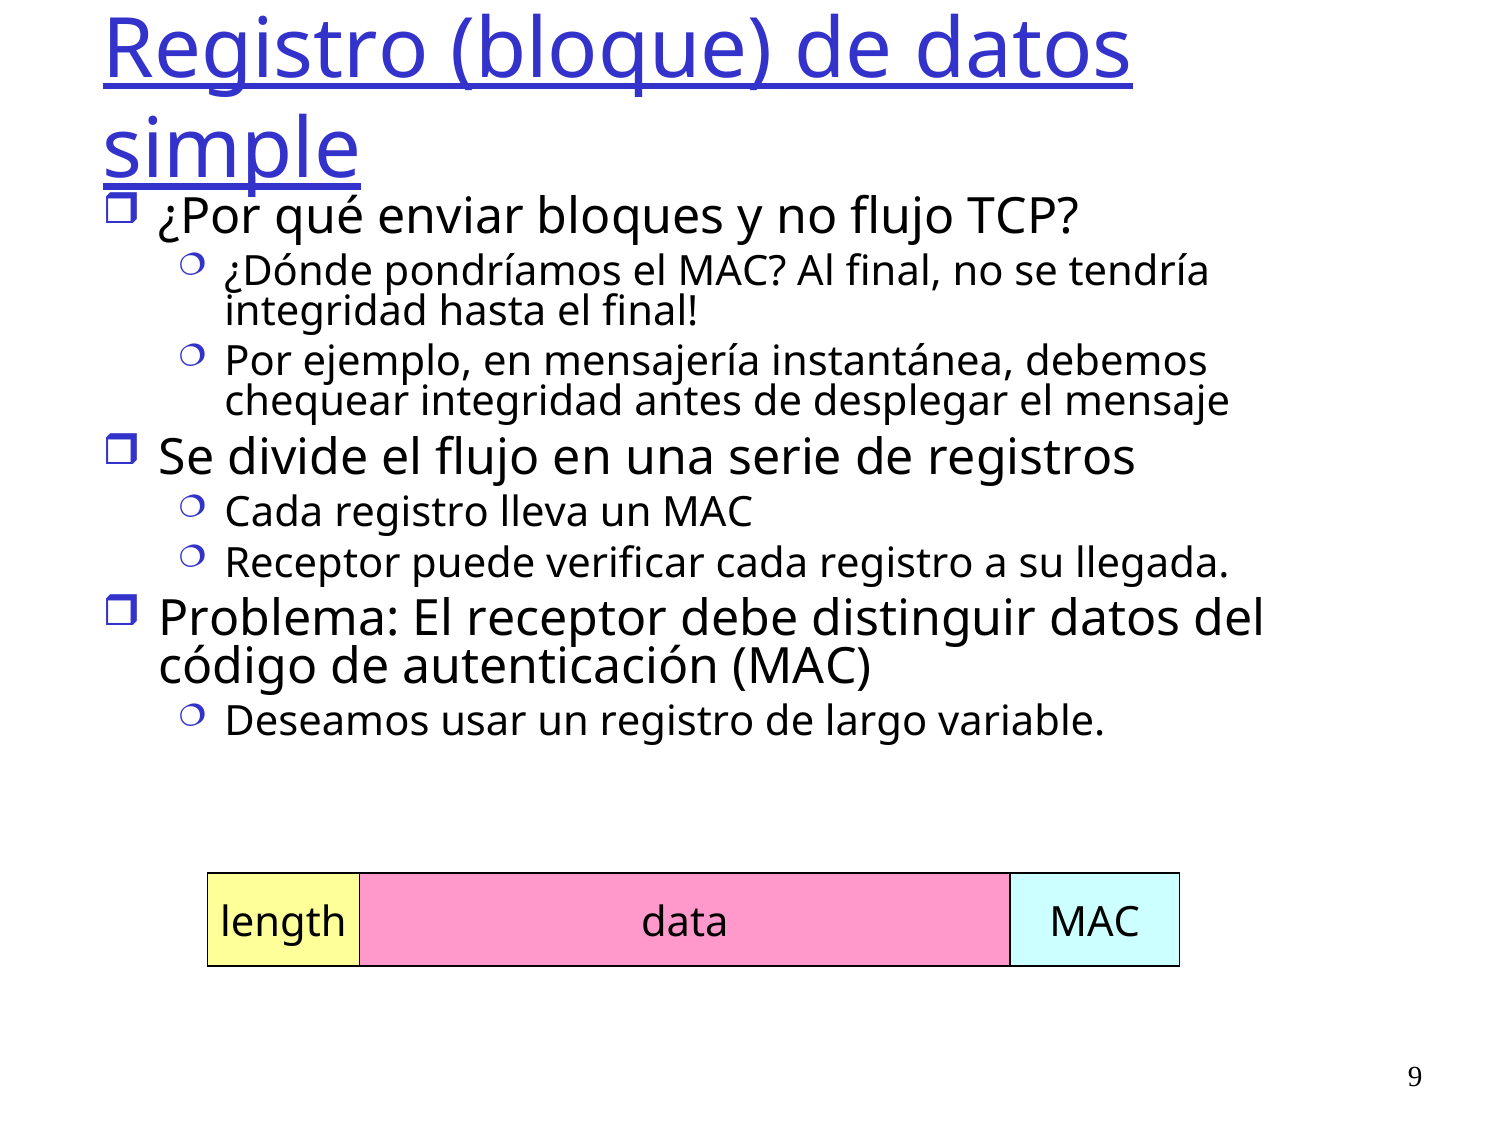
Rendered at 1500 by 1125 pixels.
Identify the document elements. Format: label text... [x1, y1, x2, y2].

text_box length [207, 872, 359, 966]
list ¿Por qué enviar bloques y no flujo TCP? ¿Dónde pondríamos el MAC? Al final, no se tendría integridad hasta el final! Por ejemplo, en mensajería instantánea, debemos chequear integridad antes de desplegar el mensaje Se divide el flujo en una serie de registros Cada registro lleva un MAC Receptor puede verificar cada registro a su llegada. Problema: El receptor debe distinguir datos del código de autenticación (MAC) Deseamos usar un registro de largo variable. [87, 187, 1363, 843]
text_box MAC [1010, 872, 1180, 966]
text_box <number> [1362, 1050, 1438, 1125]
title Registro (bloque) de datos simple [87, 0, 1363, 187]
text_box data [359, 872, 1010, 966]
